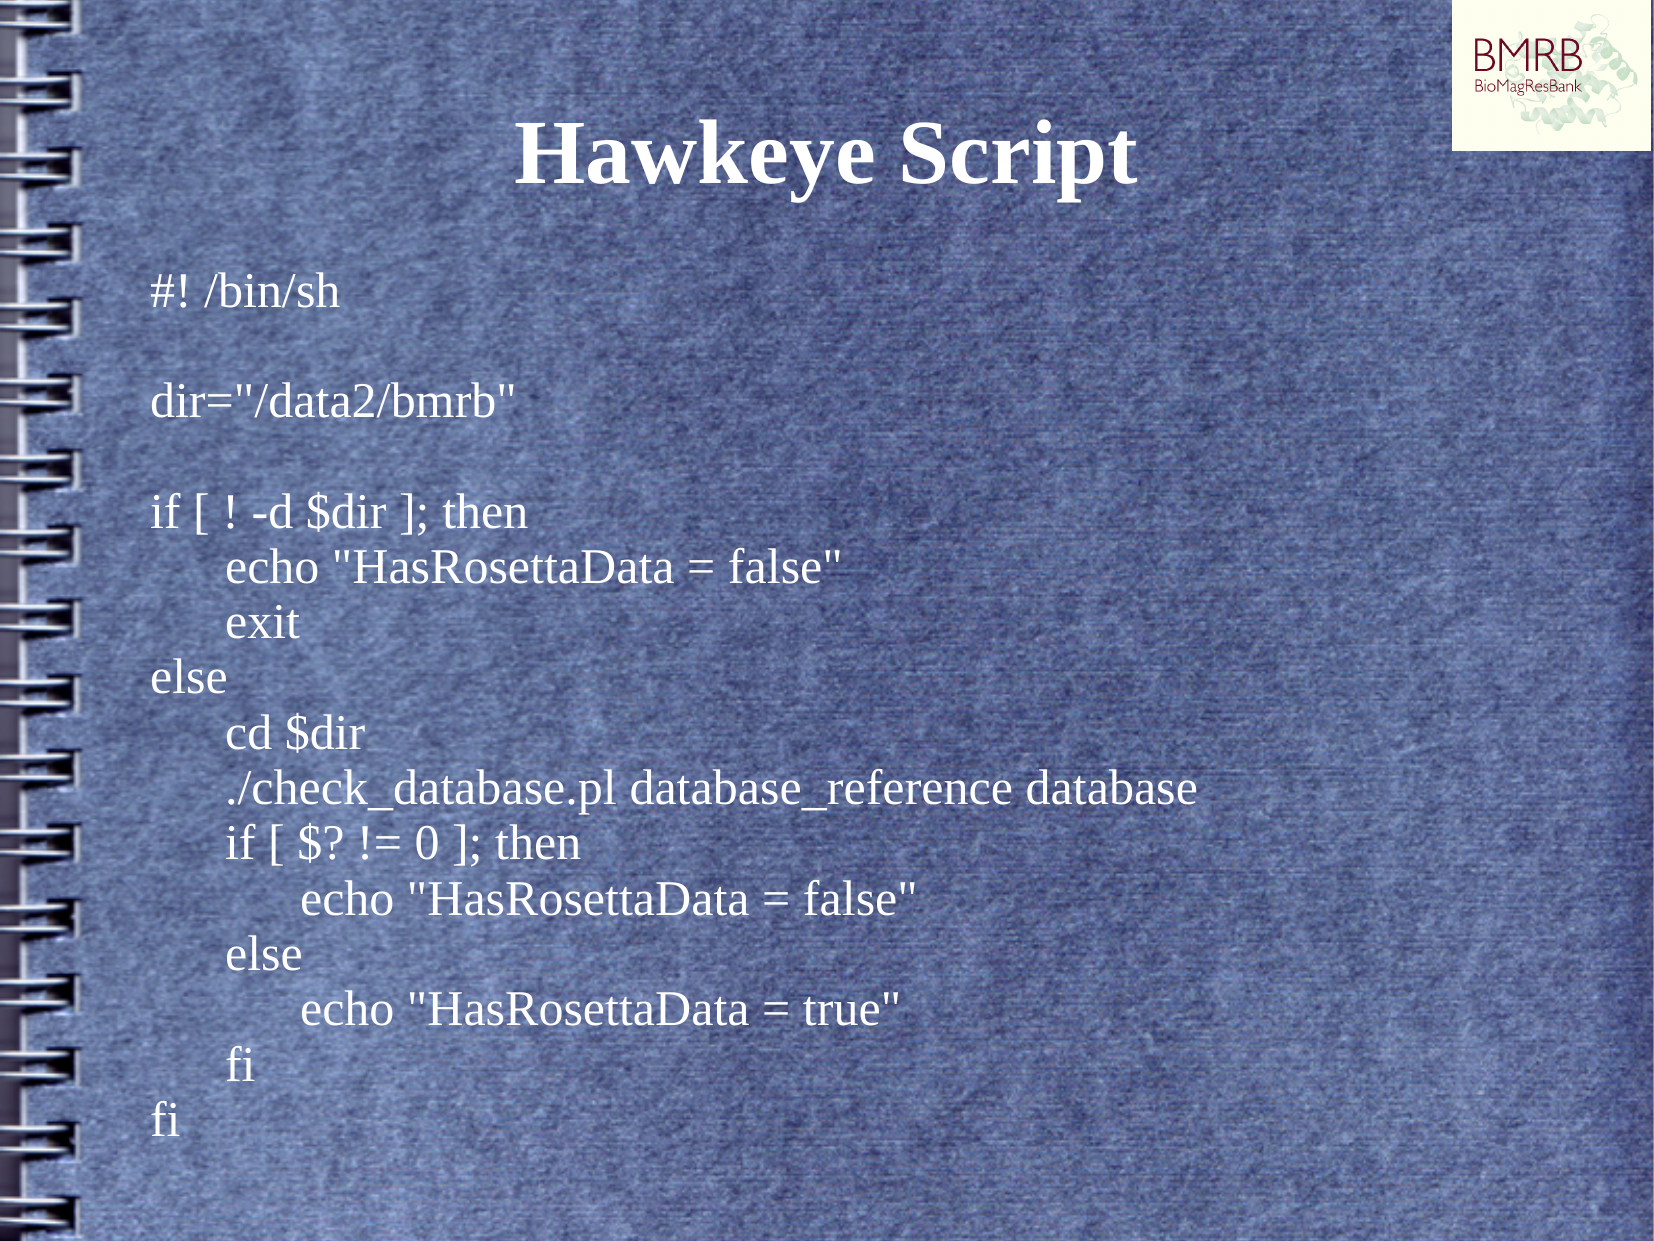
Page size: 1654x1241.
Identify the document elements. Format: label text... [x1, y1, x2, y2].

title Hawkeye Script [82, 49, 1571, 257]
subtitle #! /bin/sh dir="/data2/bmrb" if [ ! -d $dir ]; then echo "HasRosettaData = false" exit else cd $dir ./check_database.pl database_reference database if [ $? != 0 ]; then echo "HasRosettaData = false" else echo "HasRosettaData = true" fi fi [150, 262, 1639, 1147]
picture [0, 0, 1654, 1241]
